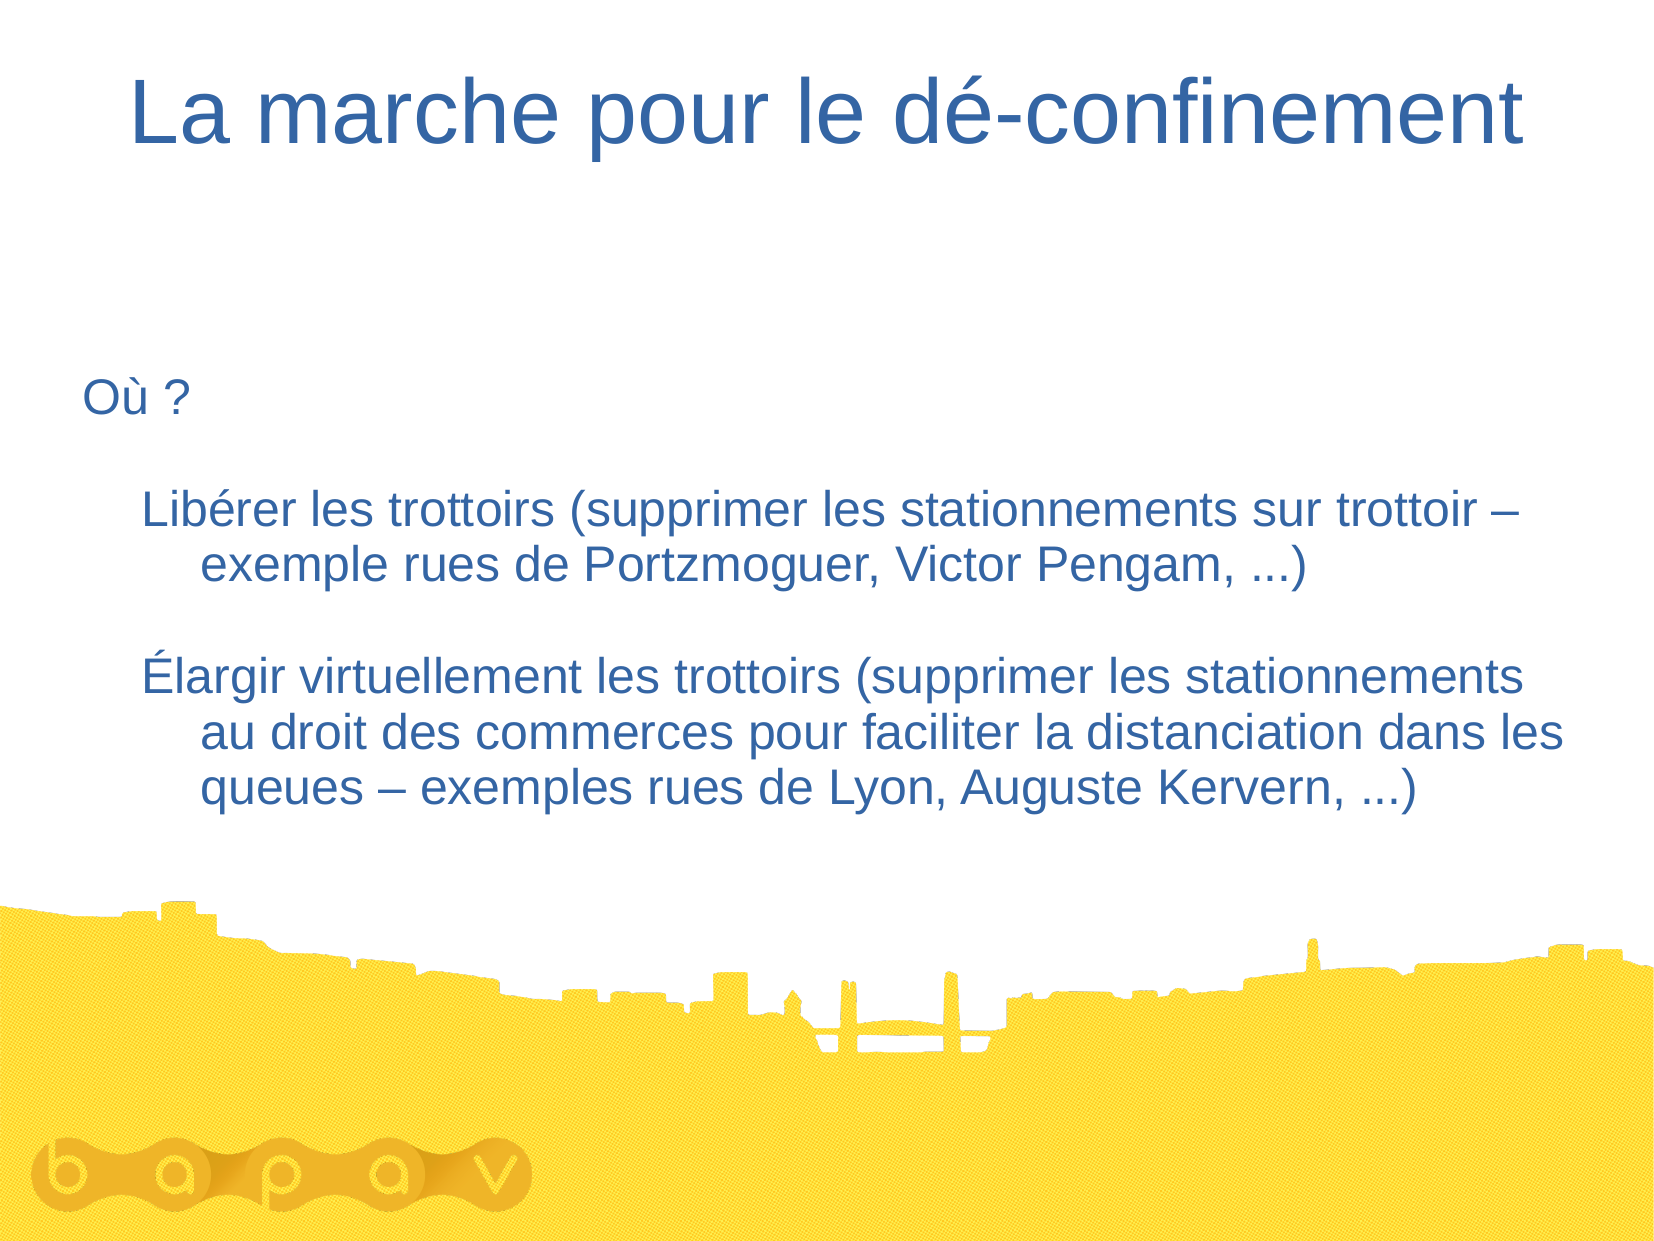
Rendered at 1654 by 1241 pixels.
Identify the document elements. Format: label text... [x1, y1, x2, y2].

picture [0, 0, 1654, 1241]
title La marche pour le dé-confinement [82, 8, 1571, 216]
subtitle Où ? Libérer les trottoirs (supprimer les stationnements sur trottoir – exemple rues de Portzmoguer, Victor Pengam, ...) Élargir virtuellement les trottoirs (supprimer les stationnements au droit des commerces pour faciliter la distanciation dans les queues – exemples rues de Lyon, Auguste Kervern, ...) [82, 260, 1571, 980]
